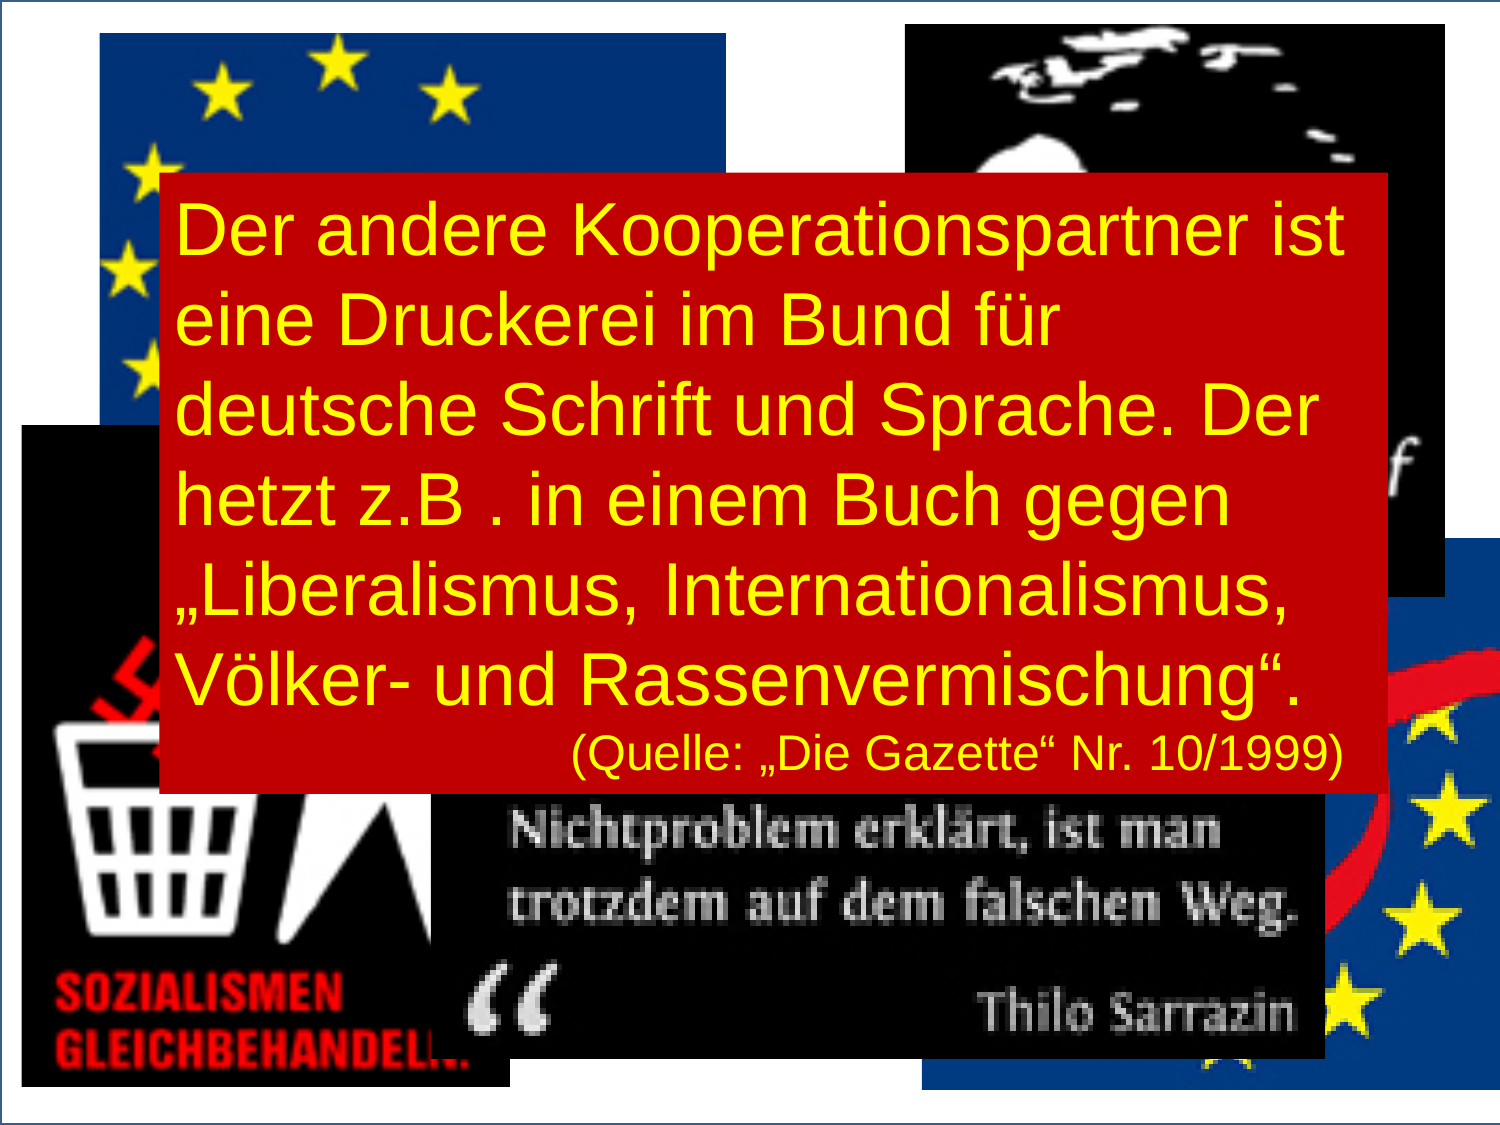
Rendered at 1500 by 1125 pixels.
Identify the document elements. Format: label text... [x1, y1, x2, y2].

text_box [0, 0, 1500, 1125]
picture [21, 24, 1500, 1090]
text_box Der andere Kooperationspartner ist eine Druckerei im Bund für deutsche Schrift und Sprache. Der hetzt z.B . in einem Buch gegen „Liberalismus, Internationalismus, Völker- und Rassenvermischung“. (Quelle: „Die Gazette“ Nr. 10/1999) [159, 172, 1388, 794]
